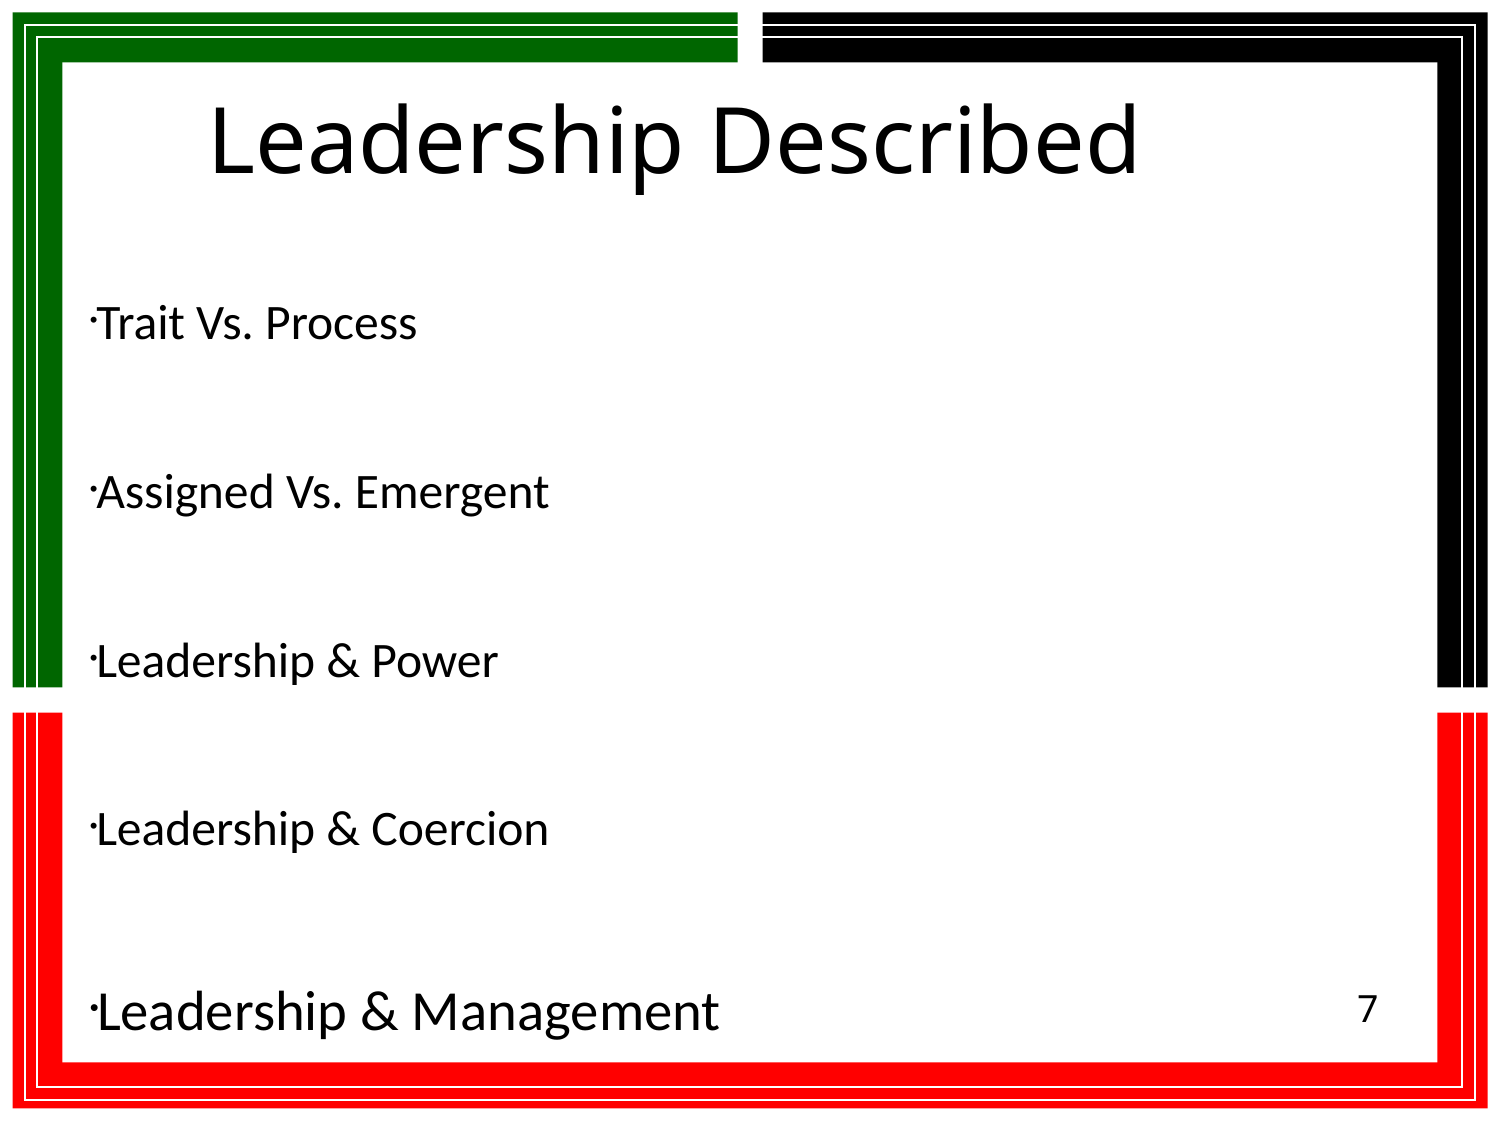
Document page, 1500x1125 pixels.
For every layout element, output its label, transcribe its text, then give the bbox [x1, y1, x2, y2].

text_box a [24, 24, 1475, 1100]
text_box [1335, 977, 1400, 1038]
title Leadership Described [75, 75, 1275, 263]
text_box [762, 12, 1488, 688]
text_box [12, 712, 1488, 1109]
list Trait Vs. Process Assigned Vs. Emergent Leadership & Power Leadership & Coercion Leadership & Management [75, 282, 1275, 1050]
text_box [12, 12, 738, 688]
